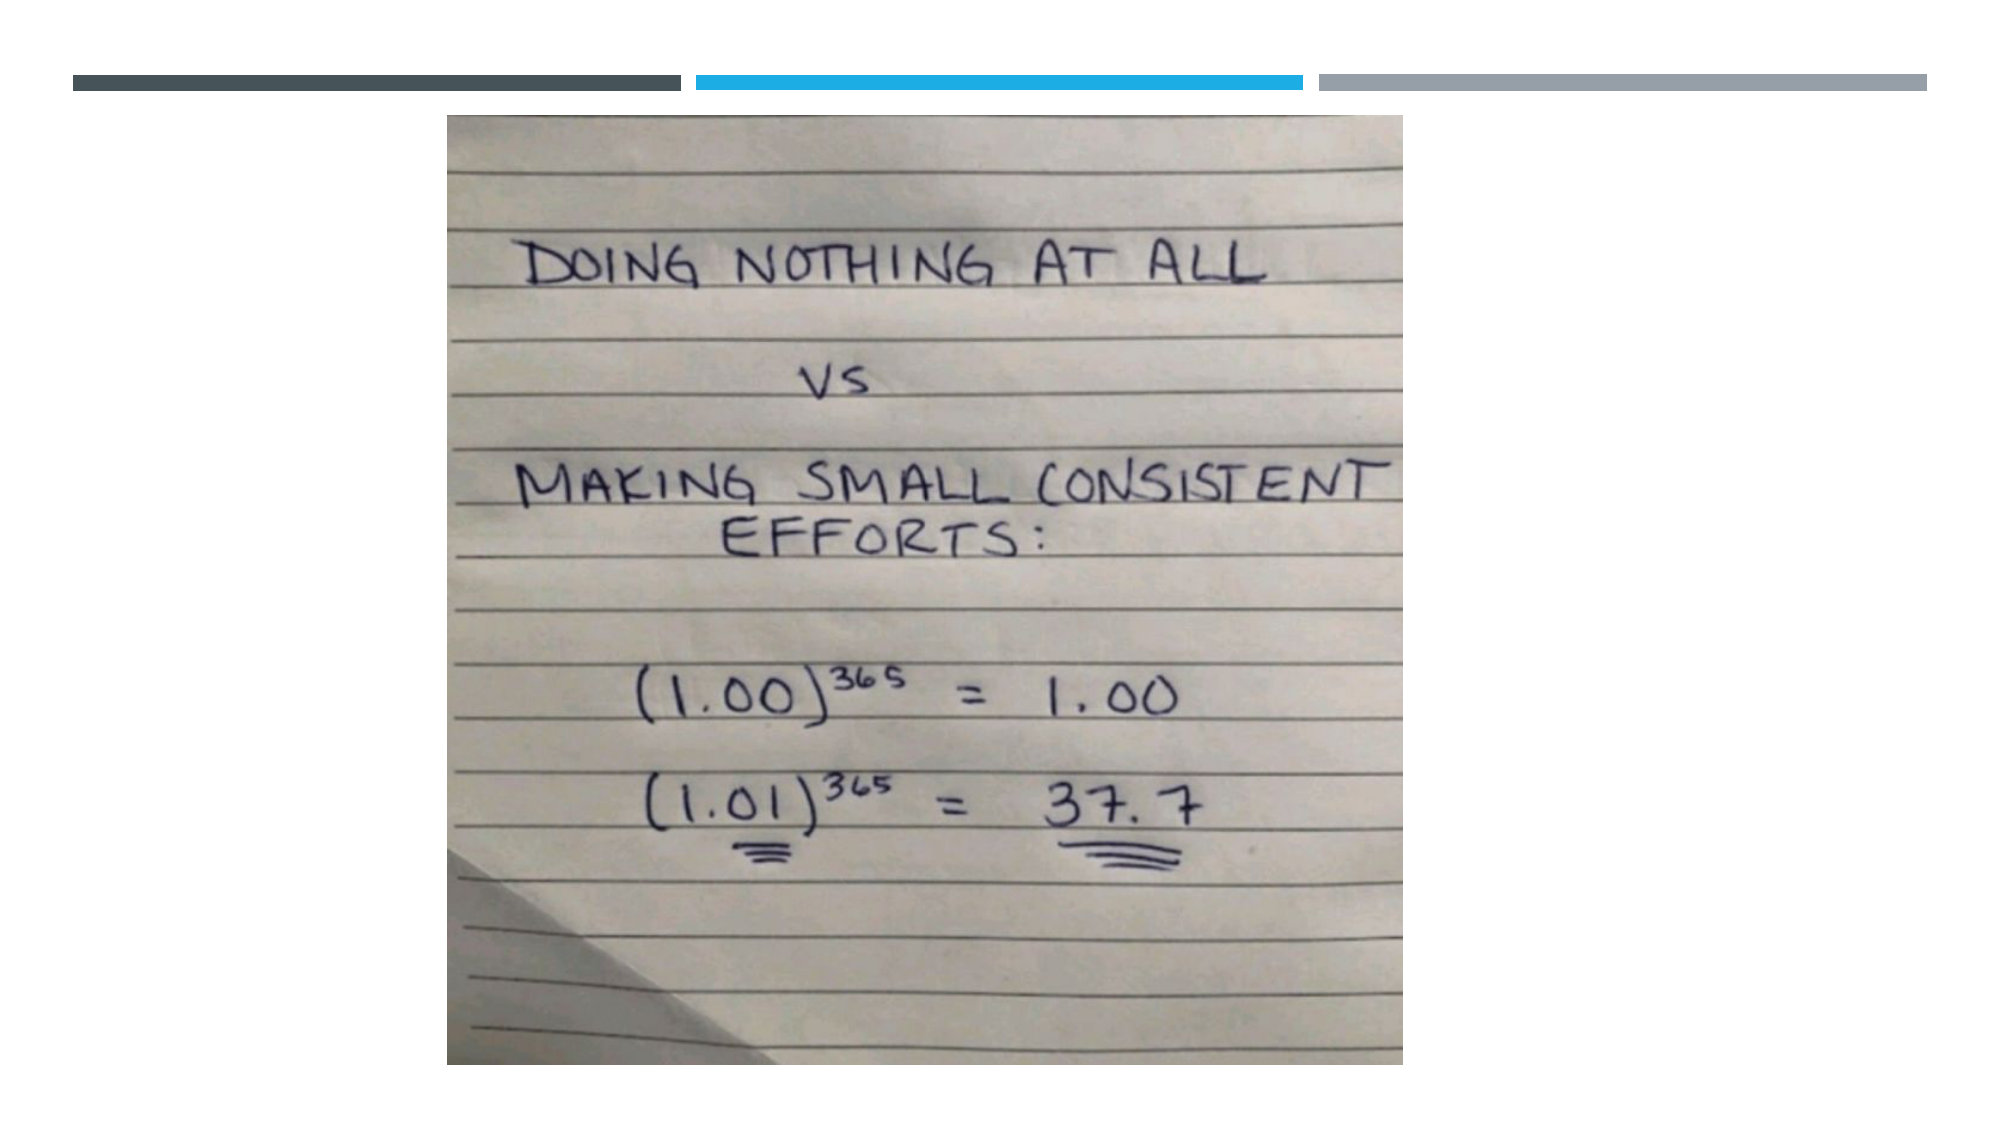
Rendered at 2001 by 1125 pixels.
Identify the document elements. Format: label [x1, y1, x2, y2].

picture [447, 115, 1403, 1065]
